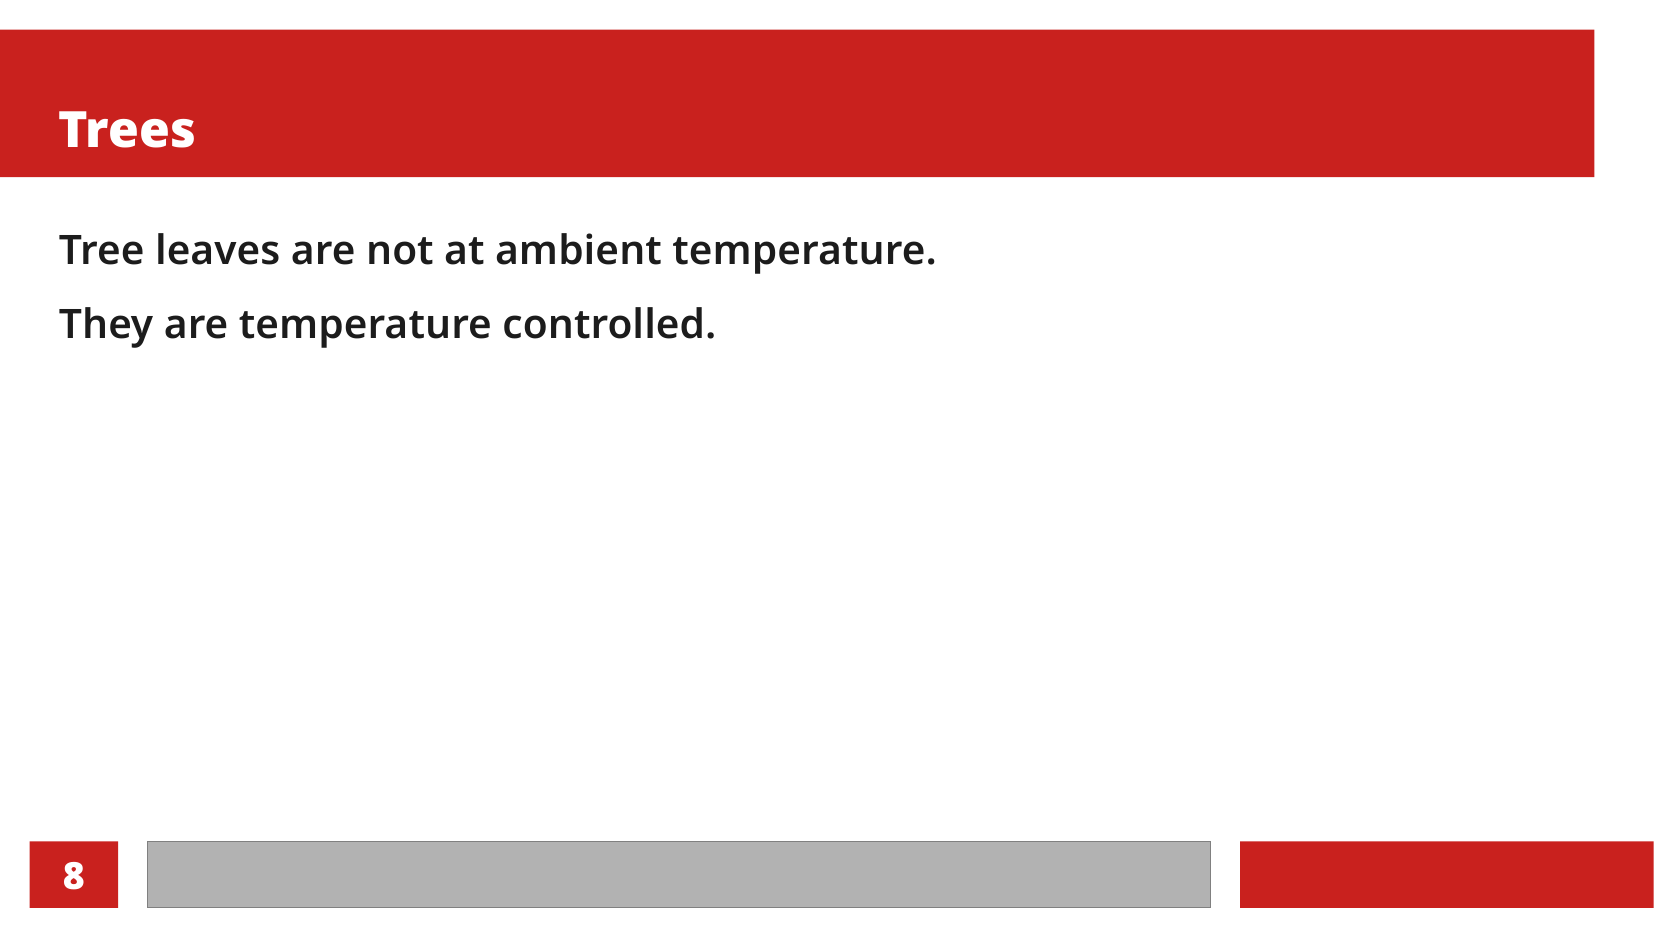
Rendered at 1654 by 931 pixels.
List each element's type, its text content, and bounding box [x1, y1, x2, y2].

list Tree leaves are not at ambient temperature. They are temperature controlled. [59, 221, 1565, 798]
title Trees [59, 44, 1595, 163]
